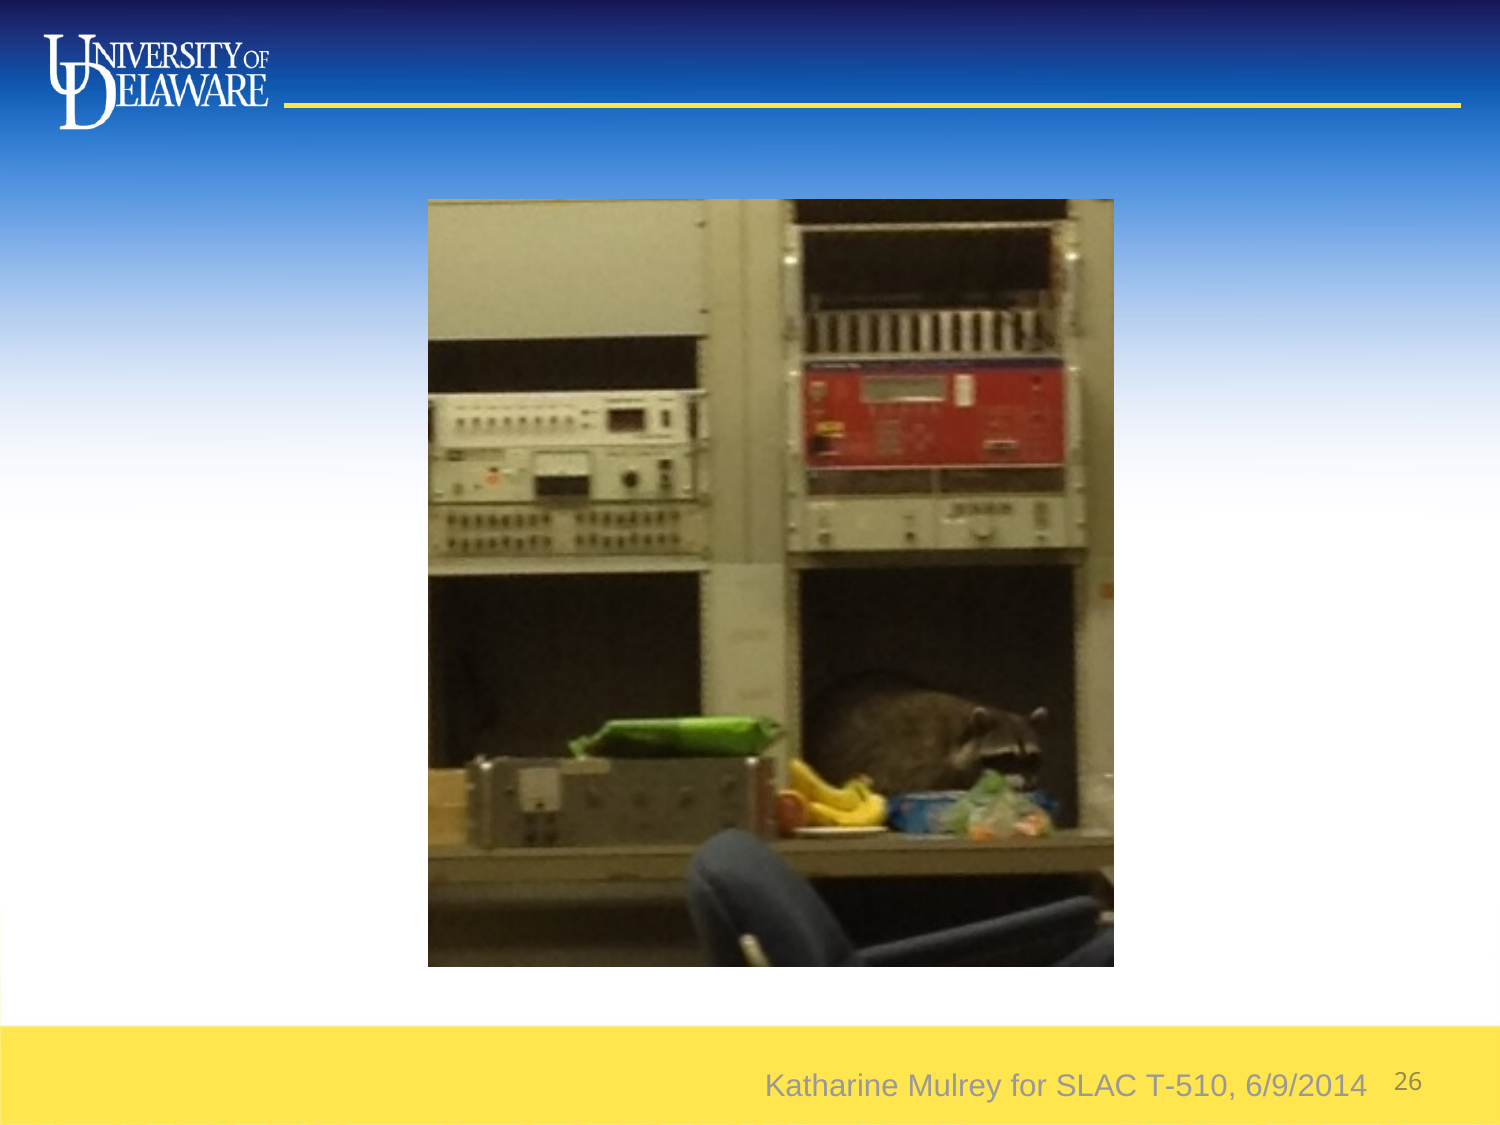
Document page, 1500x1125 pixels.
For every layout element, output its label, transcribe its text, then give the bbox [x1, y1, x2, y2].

text_box Katharine Mulrey for SLAC T-510, 6/9/2014 [750, 1057, 1471, 1111]
picture [0, 0, 1500, 1125]
